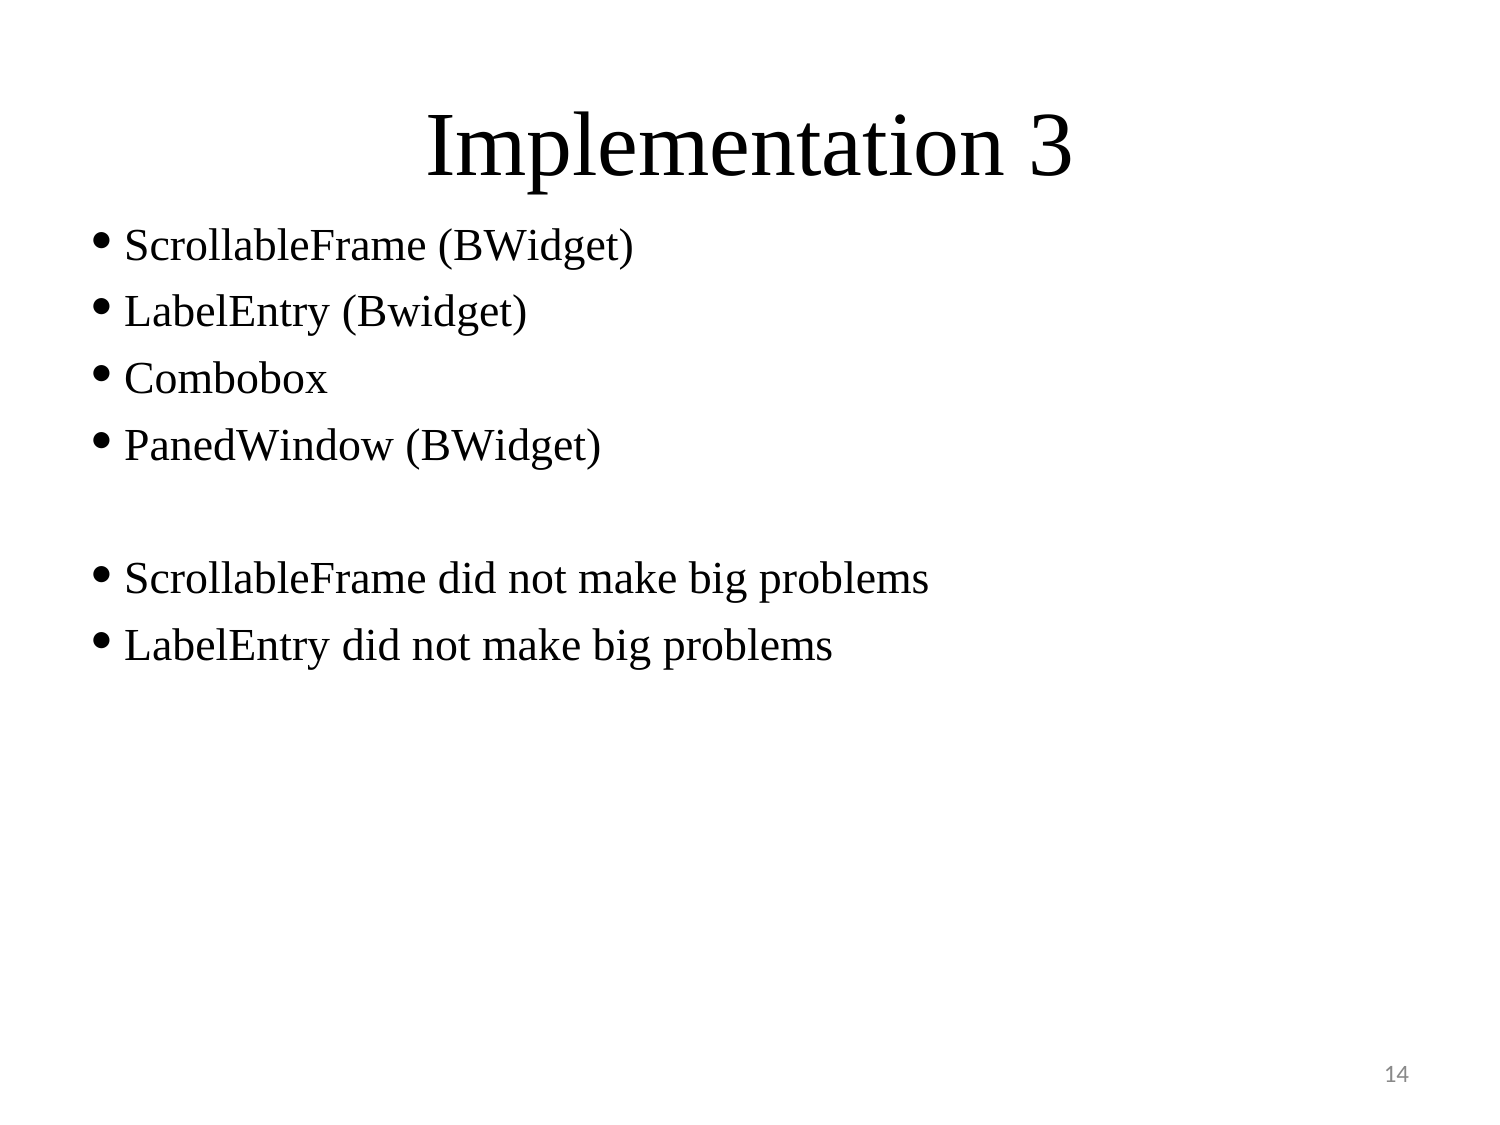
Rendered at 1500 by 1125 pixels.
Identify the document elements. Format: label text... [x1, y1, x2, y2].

text_box Implementation 3‏ [75, 45, 1426, 206]
text_box ScrollableFrame (BWidget) LabelEntry (Bwidget) Combobox PanedWindow (BWidget) ScrollableFrame did not make big problems LabelEntry did not make big problems [75, 206, 1426, 1034]
